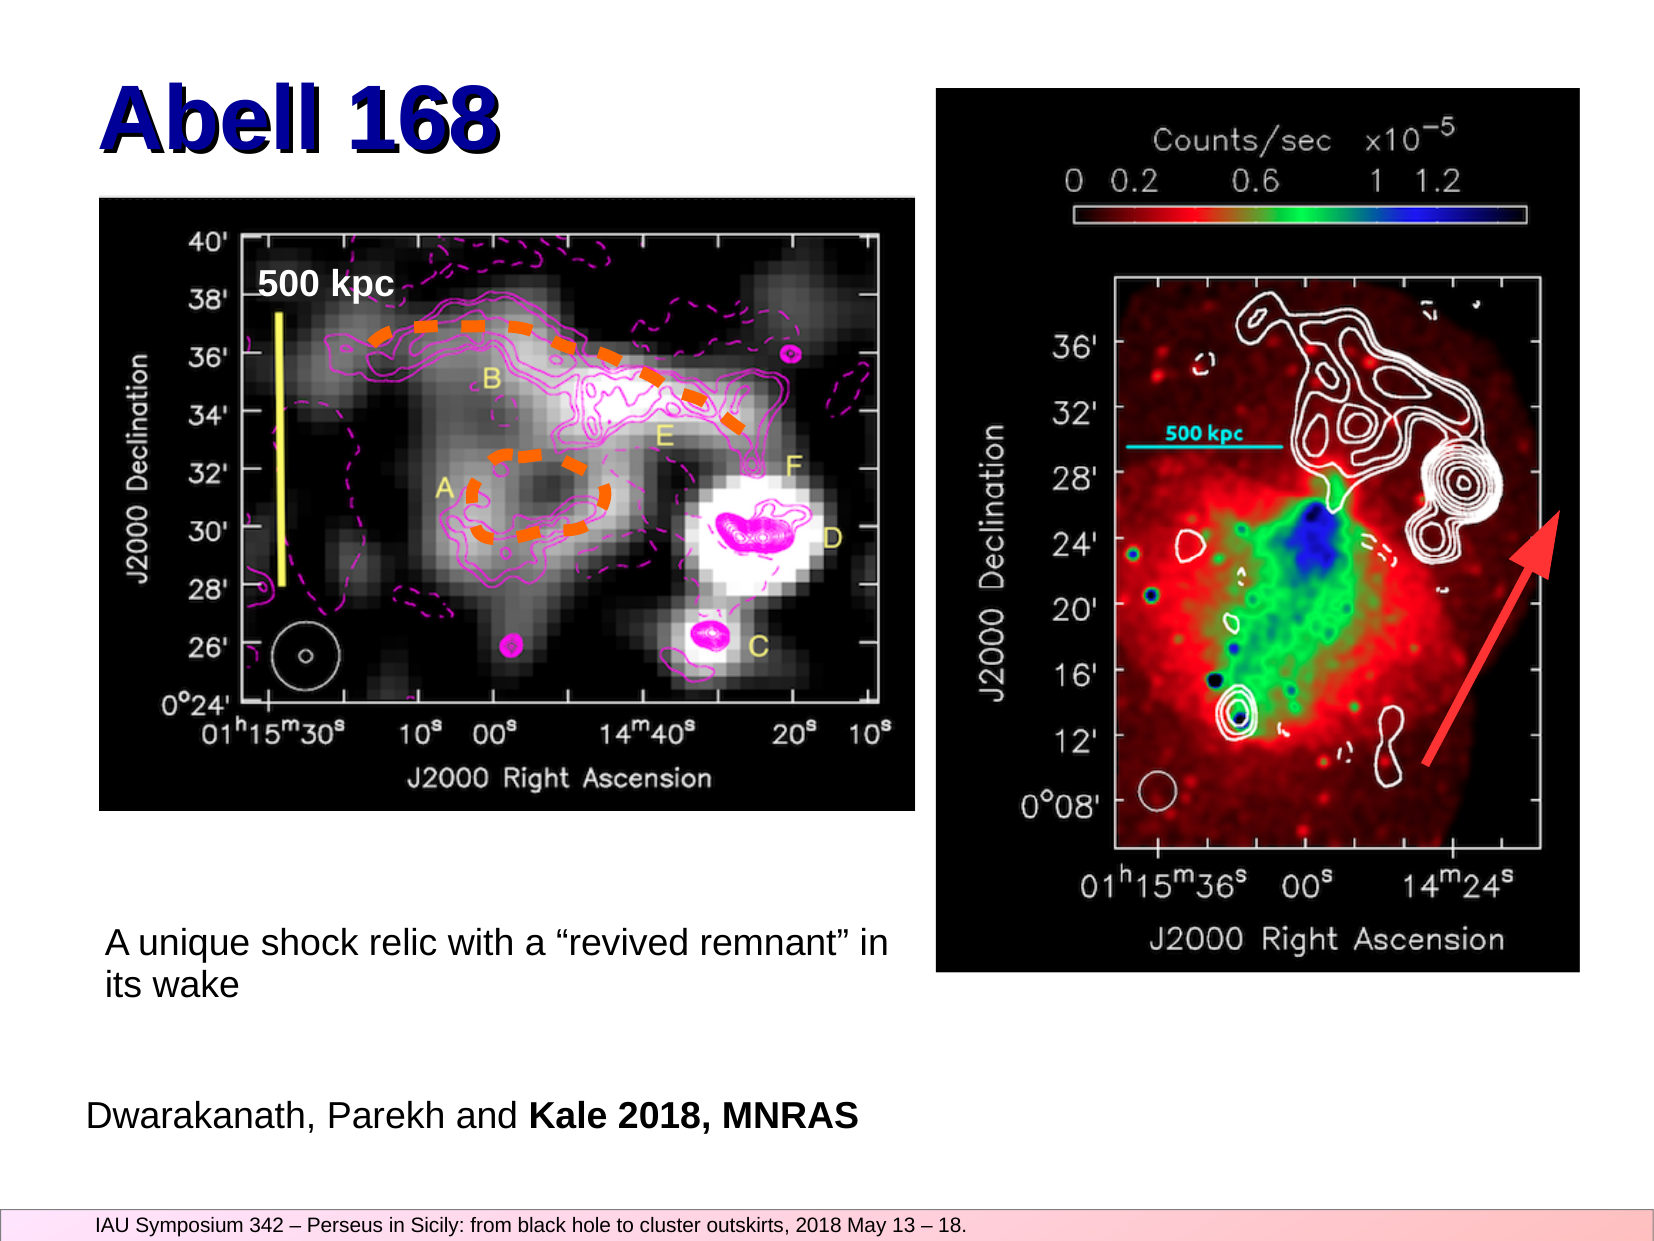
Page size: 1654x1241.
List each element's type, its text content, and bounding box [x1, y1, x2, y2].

text_box Dwarakanath, Parekh and Kale 2018, MNRAS [70, 1086, 922, 1186]
text_box Abell 168 [82, 59, 1288, 178]
text_box 500 kpc [243, 255, 460, 335]
picture [99, 83, 1606, 976]
text_box A unique shock relic with a “revived remnant” in its wake [90, 914, 916, 1013]
